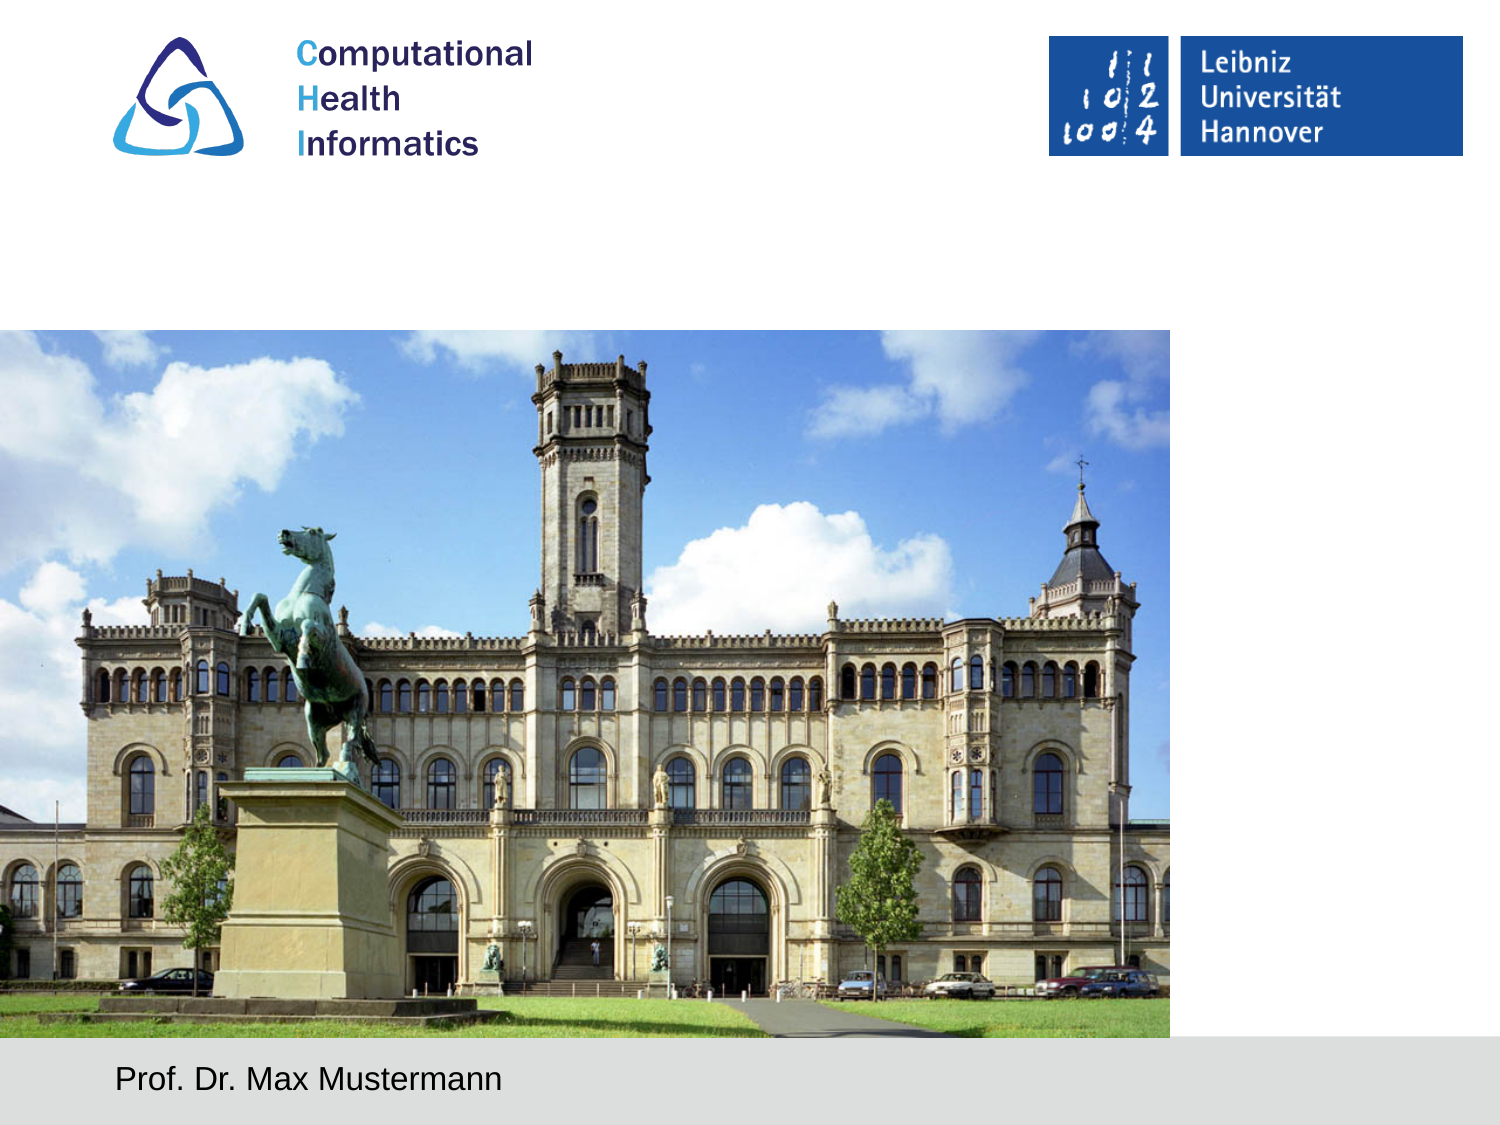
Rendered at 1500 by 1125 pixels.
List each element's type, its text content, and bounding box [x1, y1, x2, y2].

picture [0, 330, 1170, 1038]
picture [1049, 36, 1463, 156]
subtitle Prof. Dr. Max Mustermann [99, 1052, 1463, 1116]
picture [113, 37, 531, 156]
